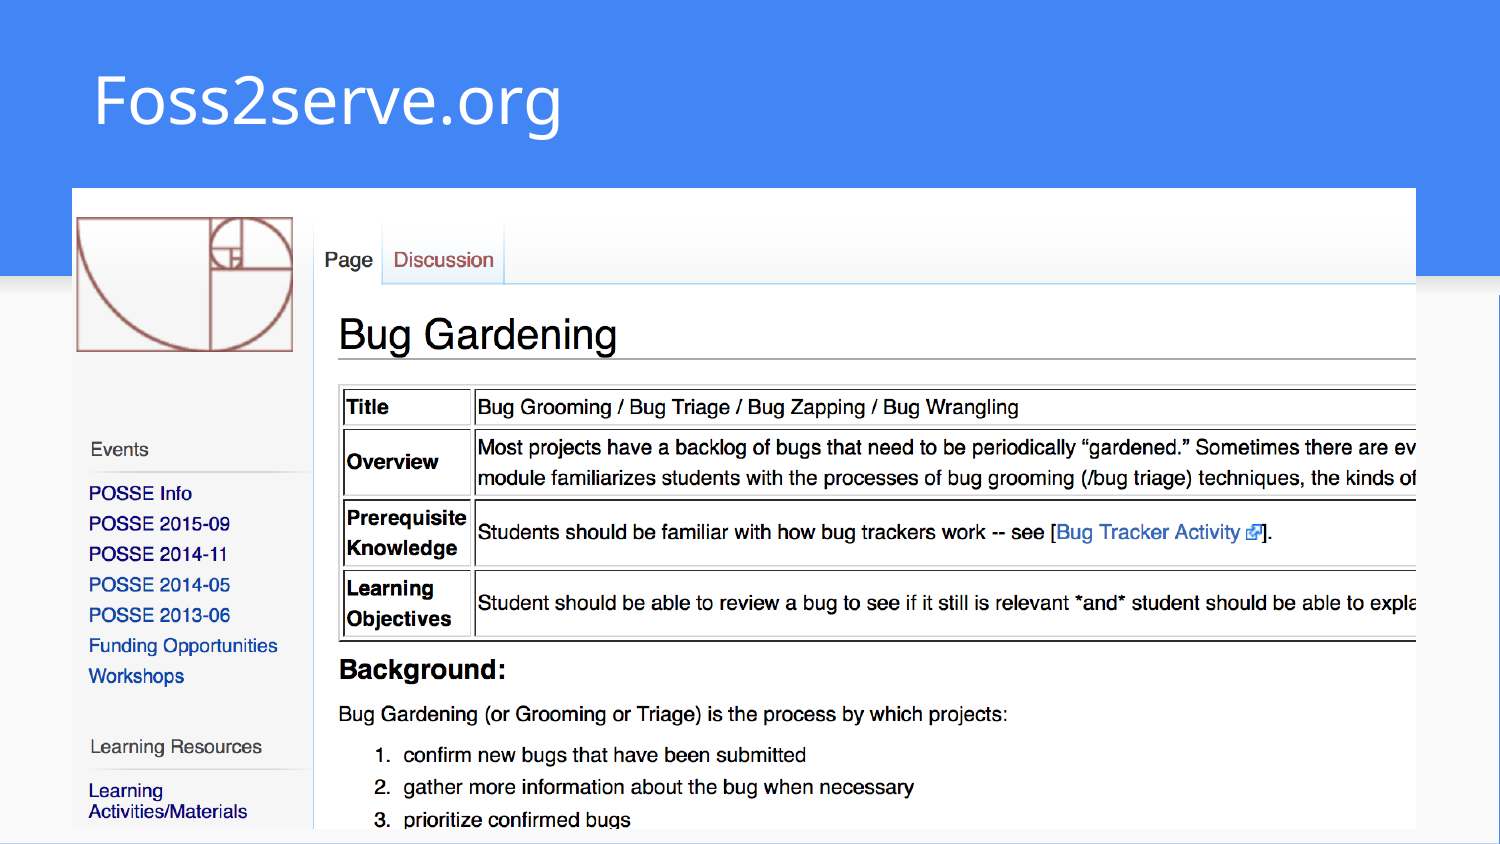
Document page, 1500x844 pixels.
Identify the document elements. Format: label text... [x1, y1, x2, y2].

picture [72, 188, 1416, 829]
title Foss2serve.org [77, 26, 1427, 153]
